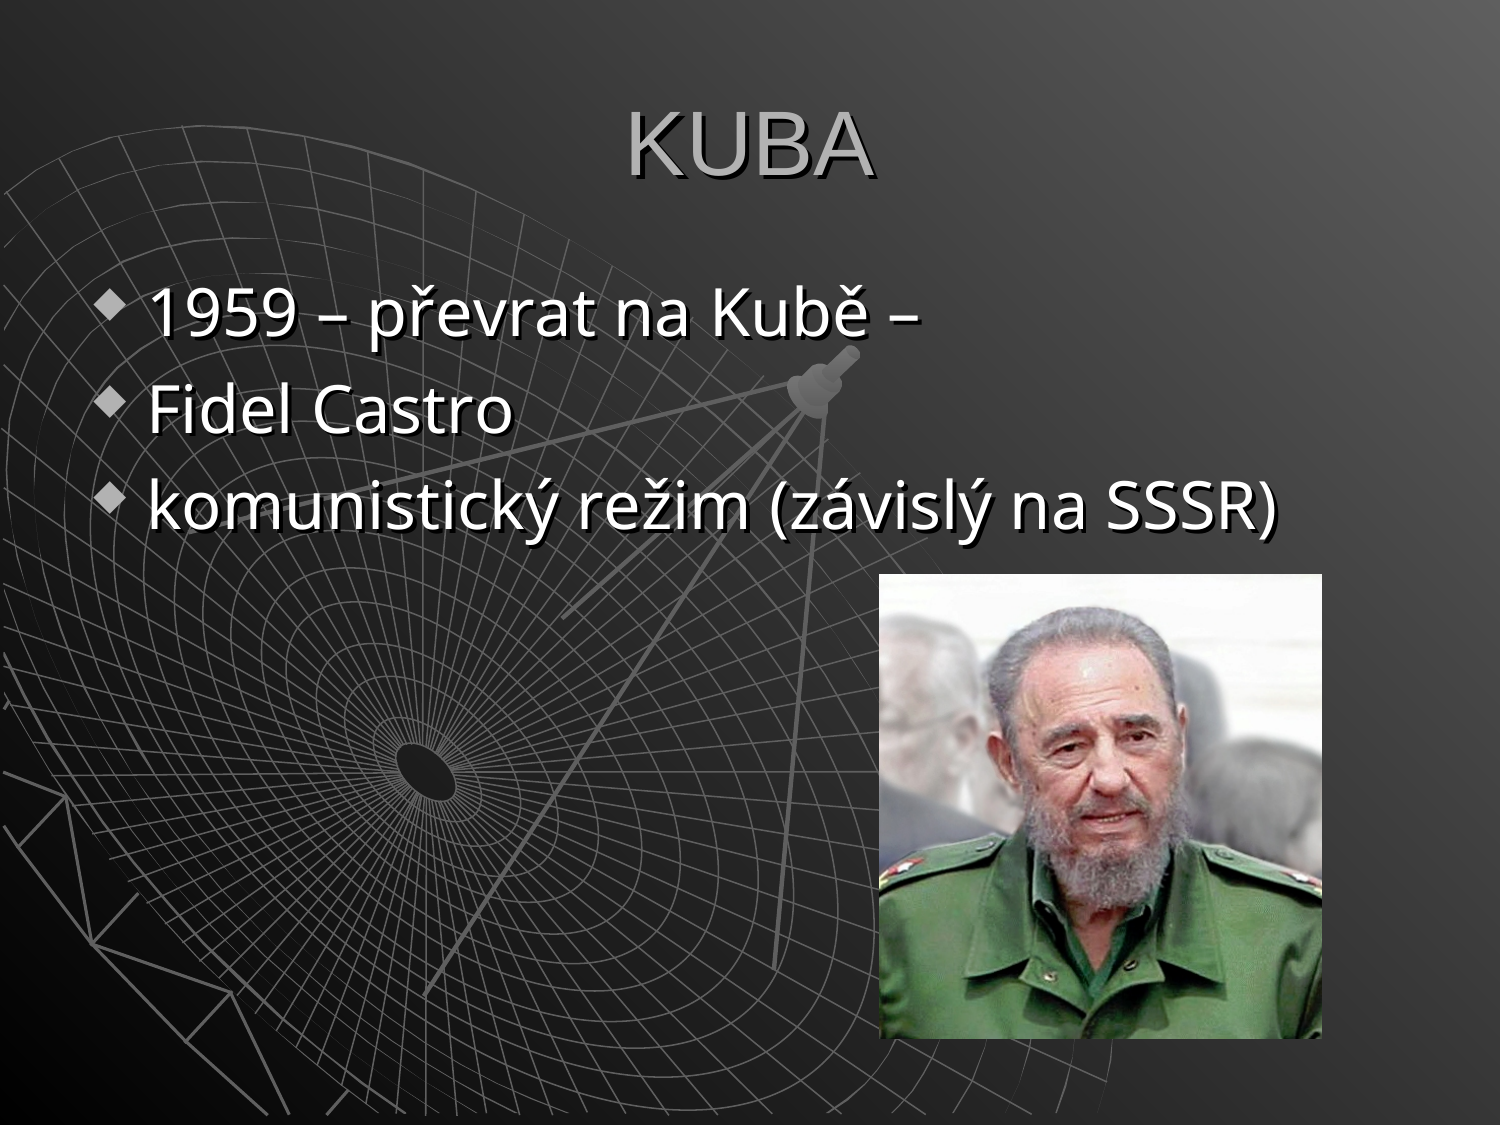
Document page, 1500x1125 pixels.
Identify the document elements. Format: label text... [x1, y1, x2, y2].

list 1959 – převrat na Kubě – Fidel Castro komunistický režim (závislý na SSSR) [75, 262, 1426, 1006]
picture [879, 574, 1322, 1039]
title KUBA [75, 45, 1426, 233]
